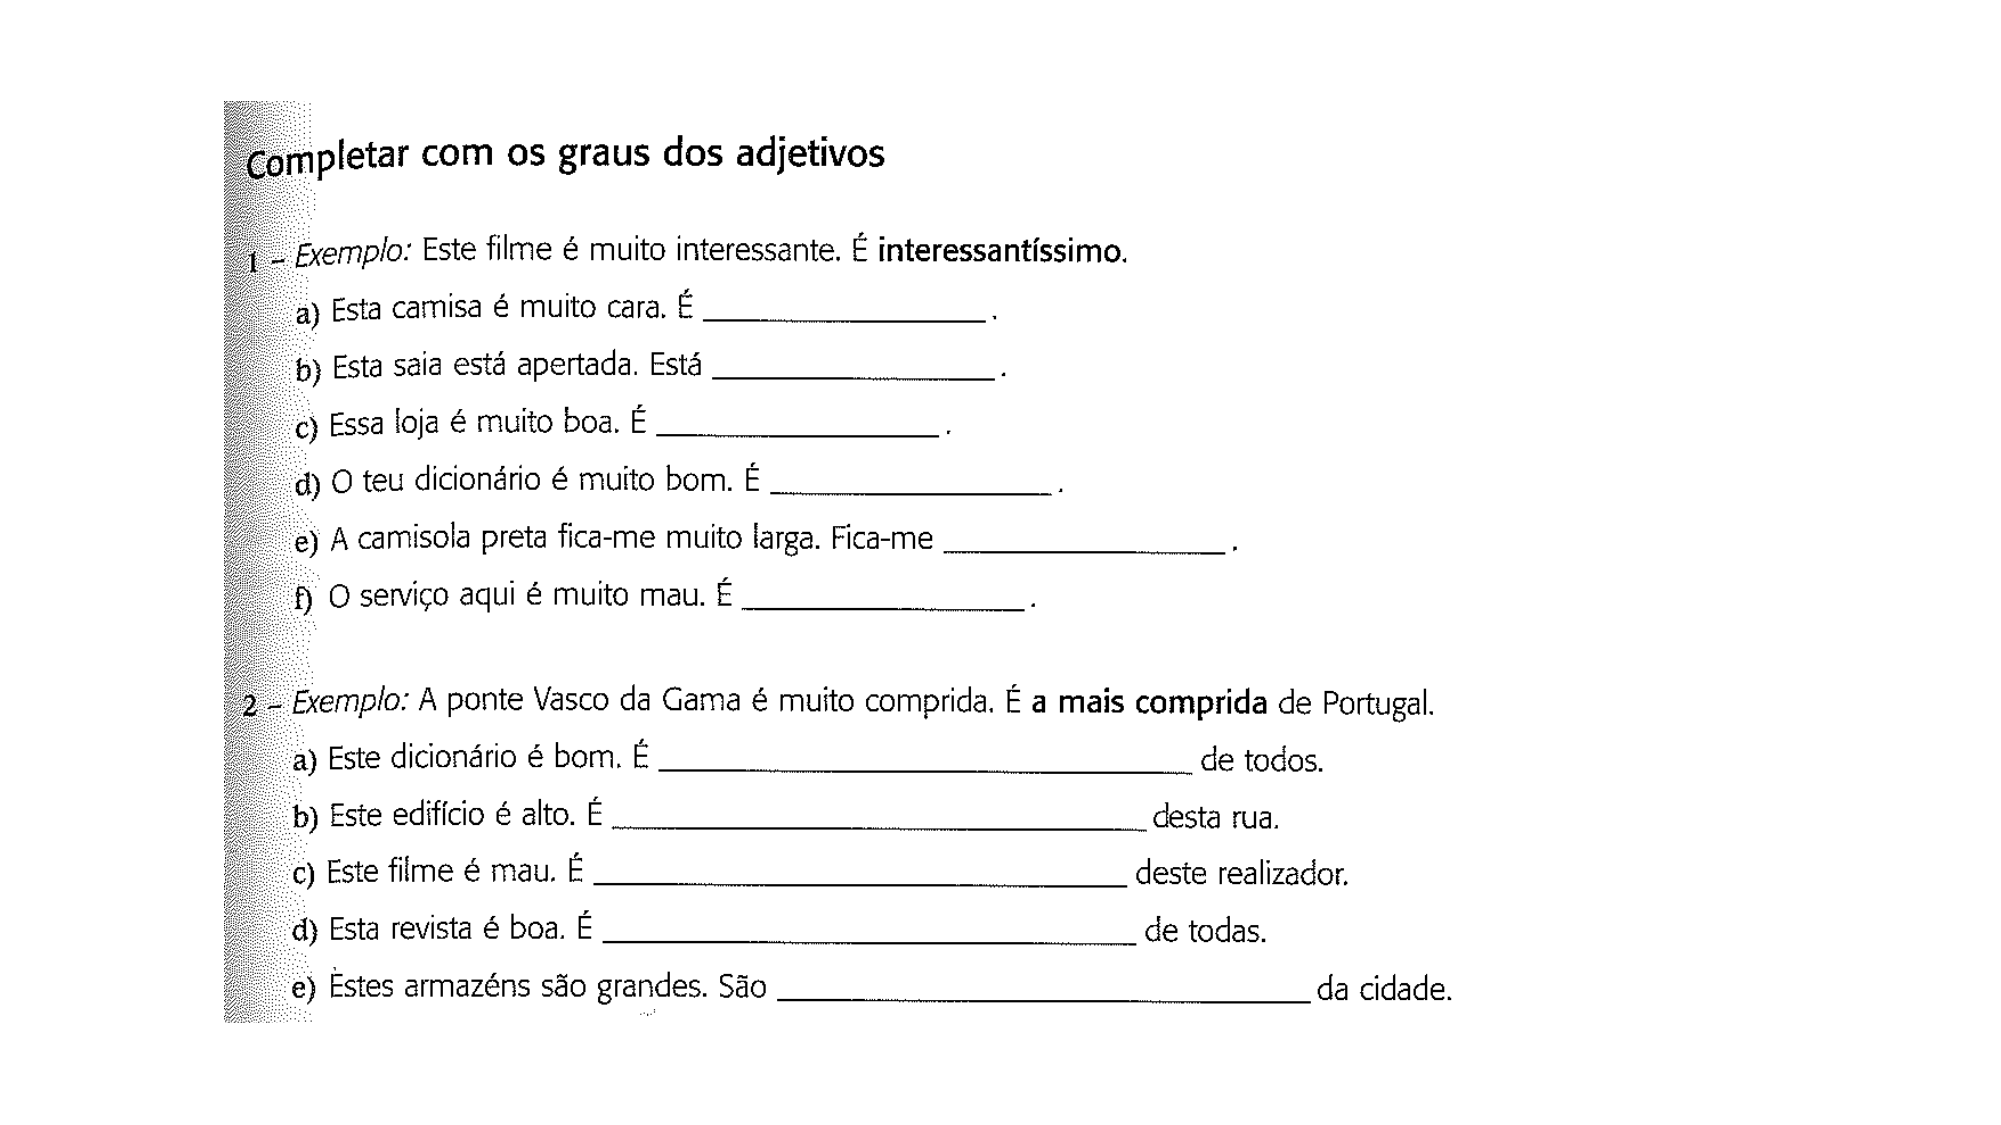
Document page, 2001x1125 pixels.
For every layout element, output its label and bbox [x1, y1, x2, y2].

picture [224, 101, 1570, 1023]
